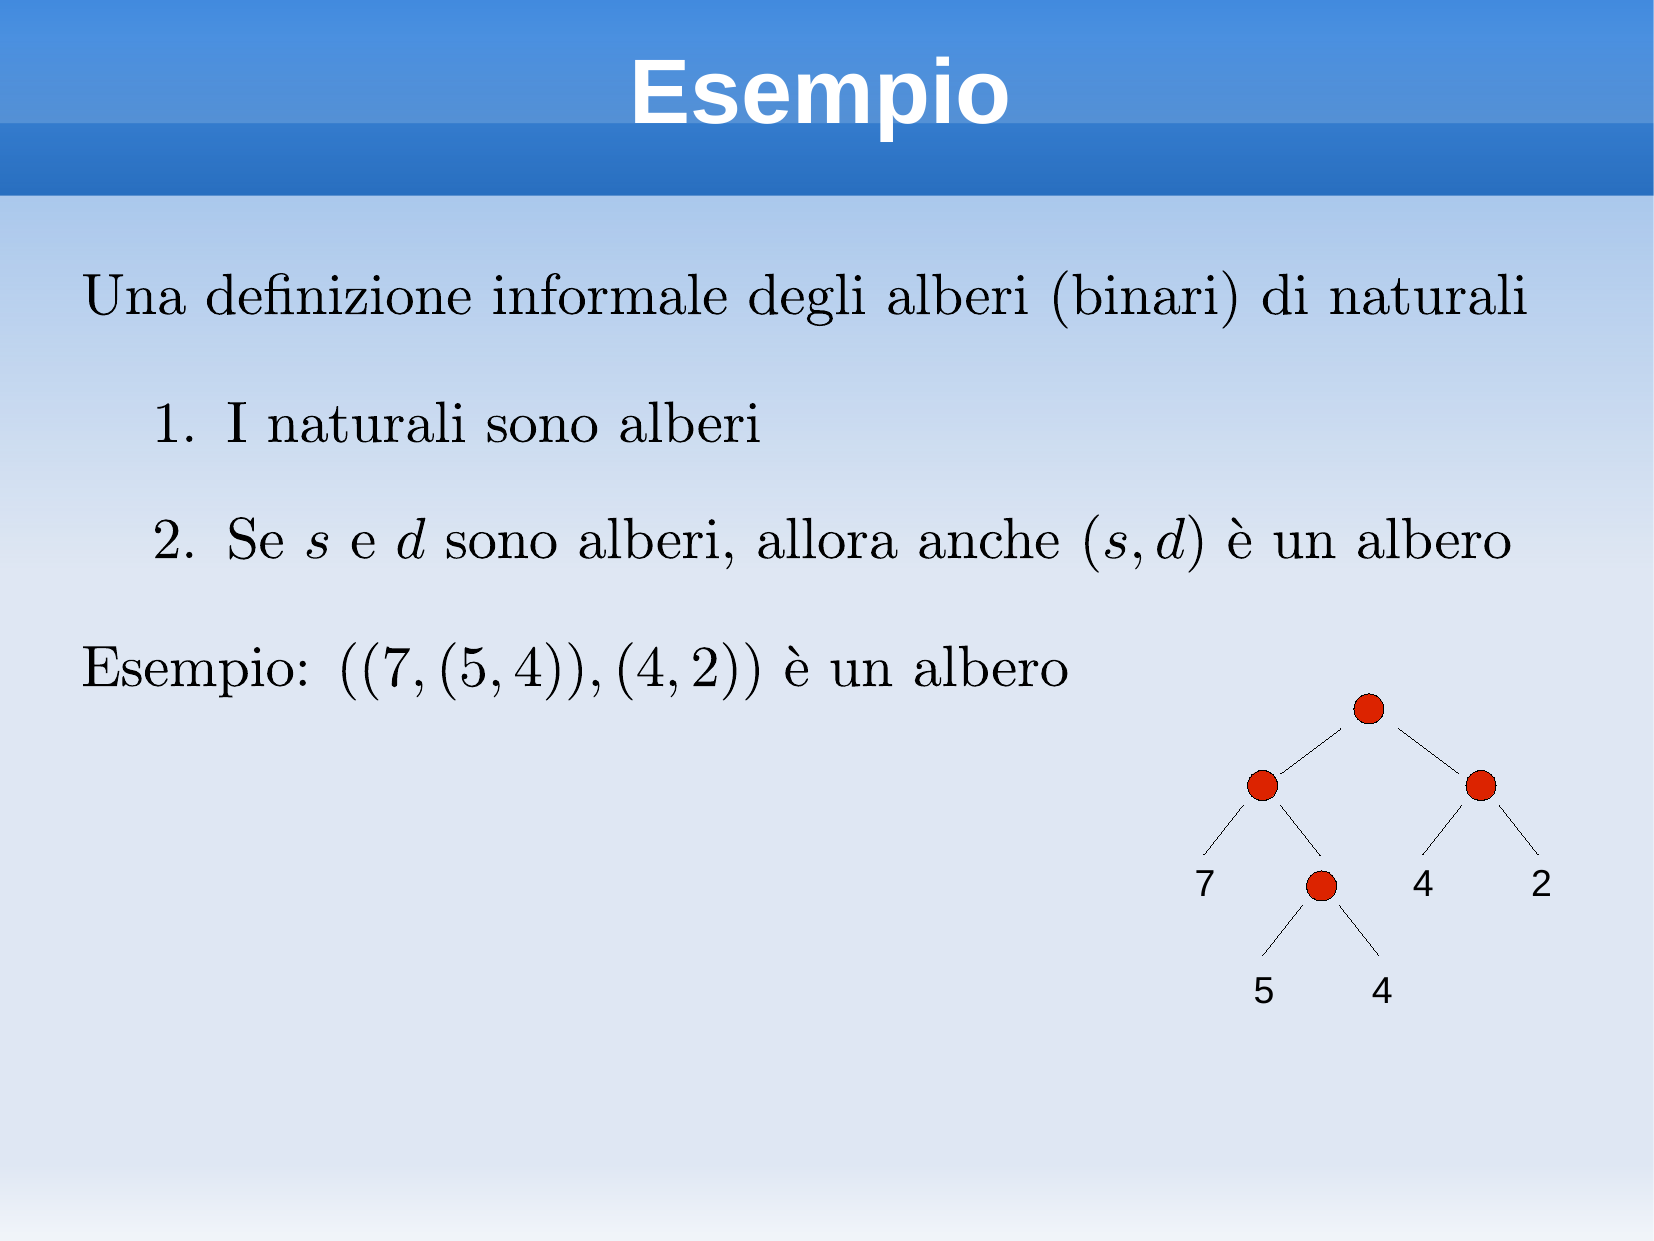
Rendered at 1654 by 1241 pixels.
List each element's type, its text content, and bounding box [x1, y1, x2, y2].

text_box 7 [1179, 855, 1231, 913]
title Esempio [76, 0, 1565, 196]
text_box 4 [1398, 855, 1449, 913]
text_box [1306, 870, 1337, 901]
picture [0, 0, 1654, 1241]
text_box [81, 270, 1529, 724]
text_box [1465, 770, 1497, 801]
text_box 2 [1516, 855, 1567, 913]
text_box [1247, 770, 1278, 801]
text_box 5 [1238, 961, 1290, 1019]
text_box 4 [1357, 961, 1408, 1019]
